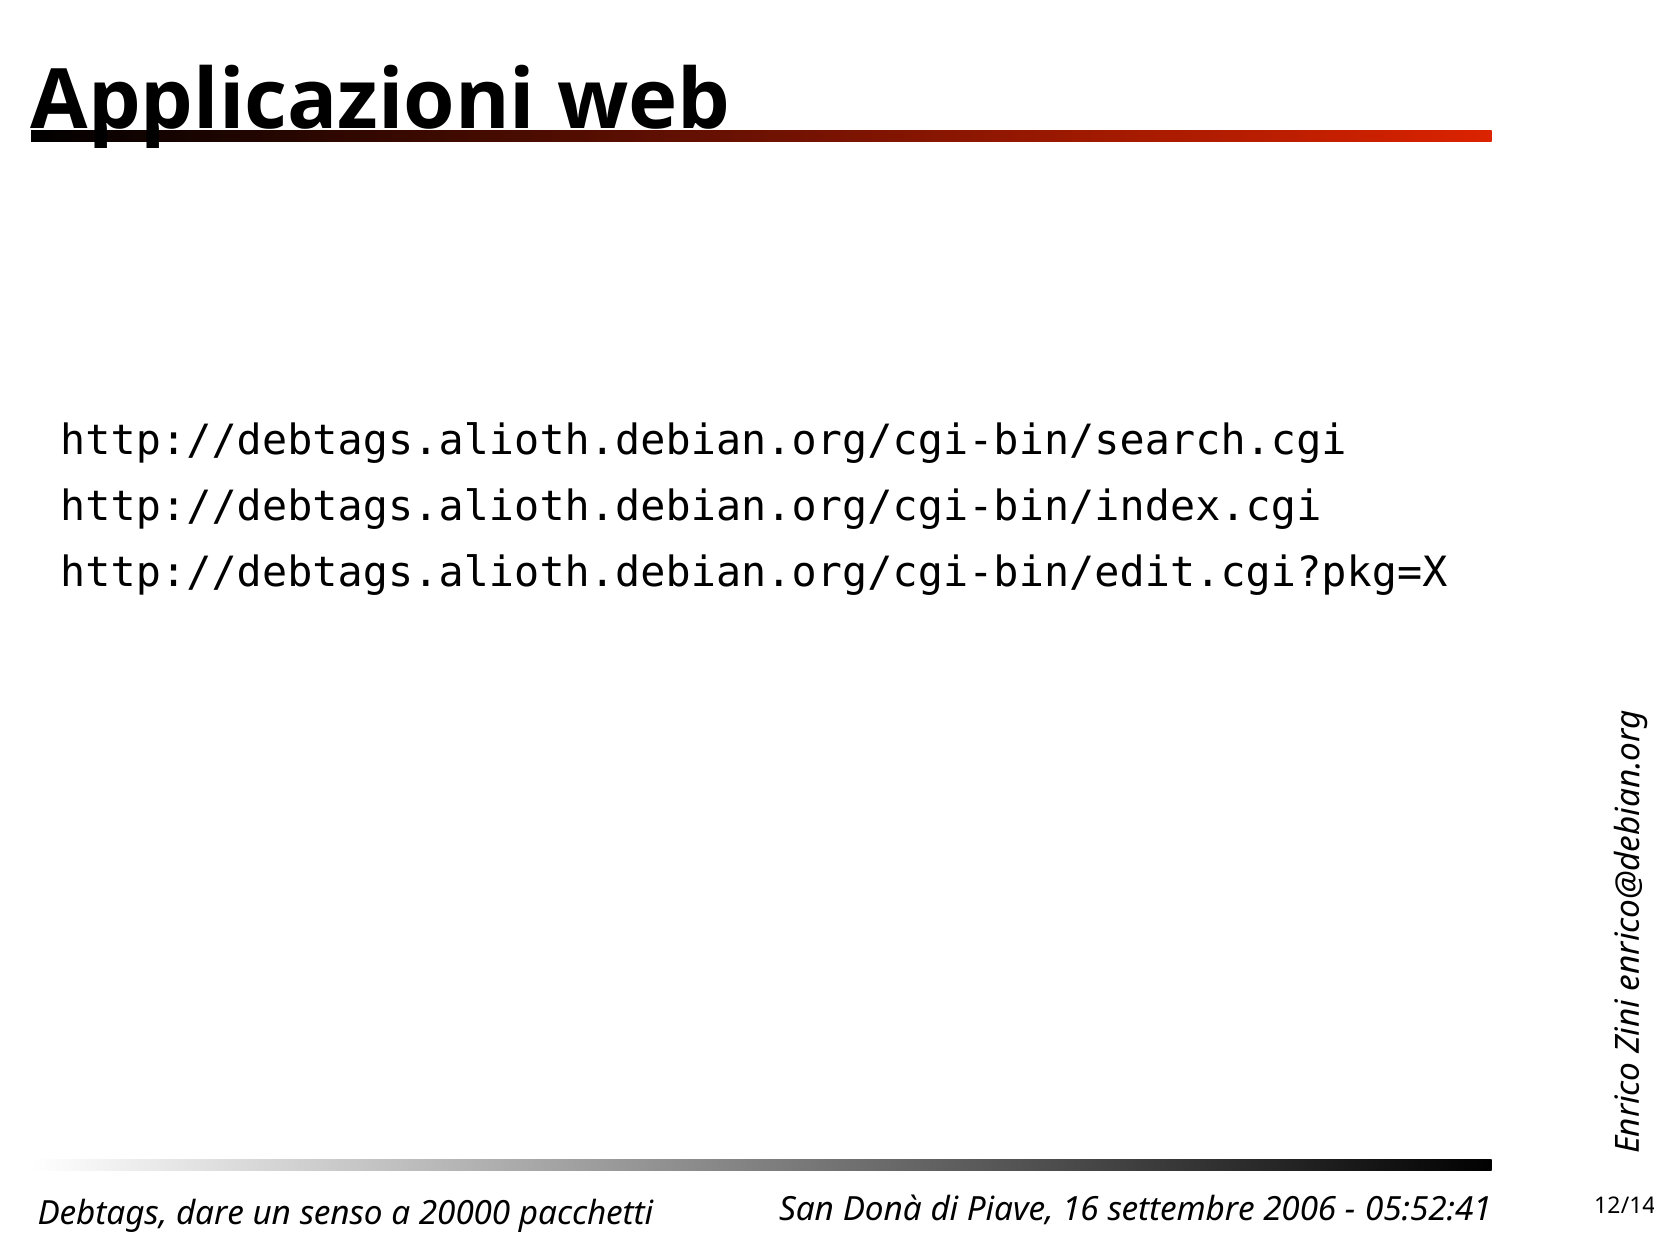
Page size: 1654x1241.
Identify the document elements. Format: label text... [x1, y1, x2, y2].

text_box http://debtags.alioth.debian.org/cgi-bin/search.cgi http://debtags.alioth.debian.org/cgi-bin/index.cgi http://debtags.alioth.debian.org/cgi-bin/edit.cgi?pkg=X [60, 217, 1495, 1138]
text_box Applicazioni web [30, 39, 1438, 173]
